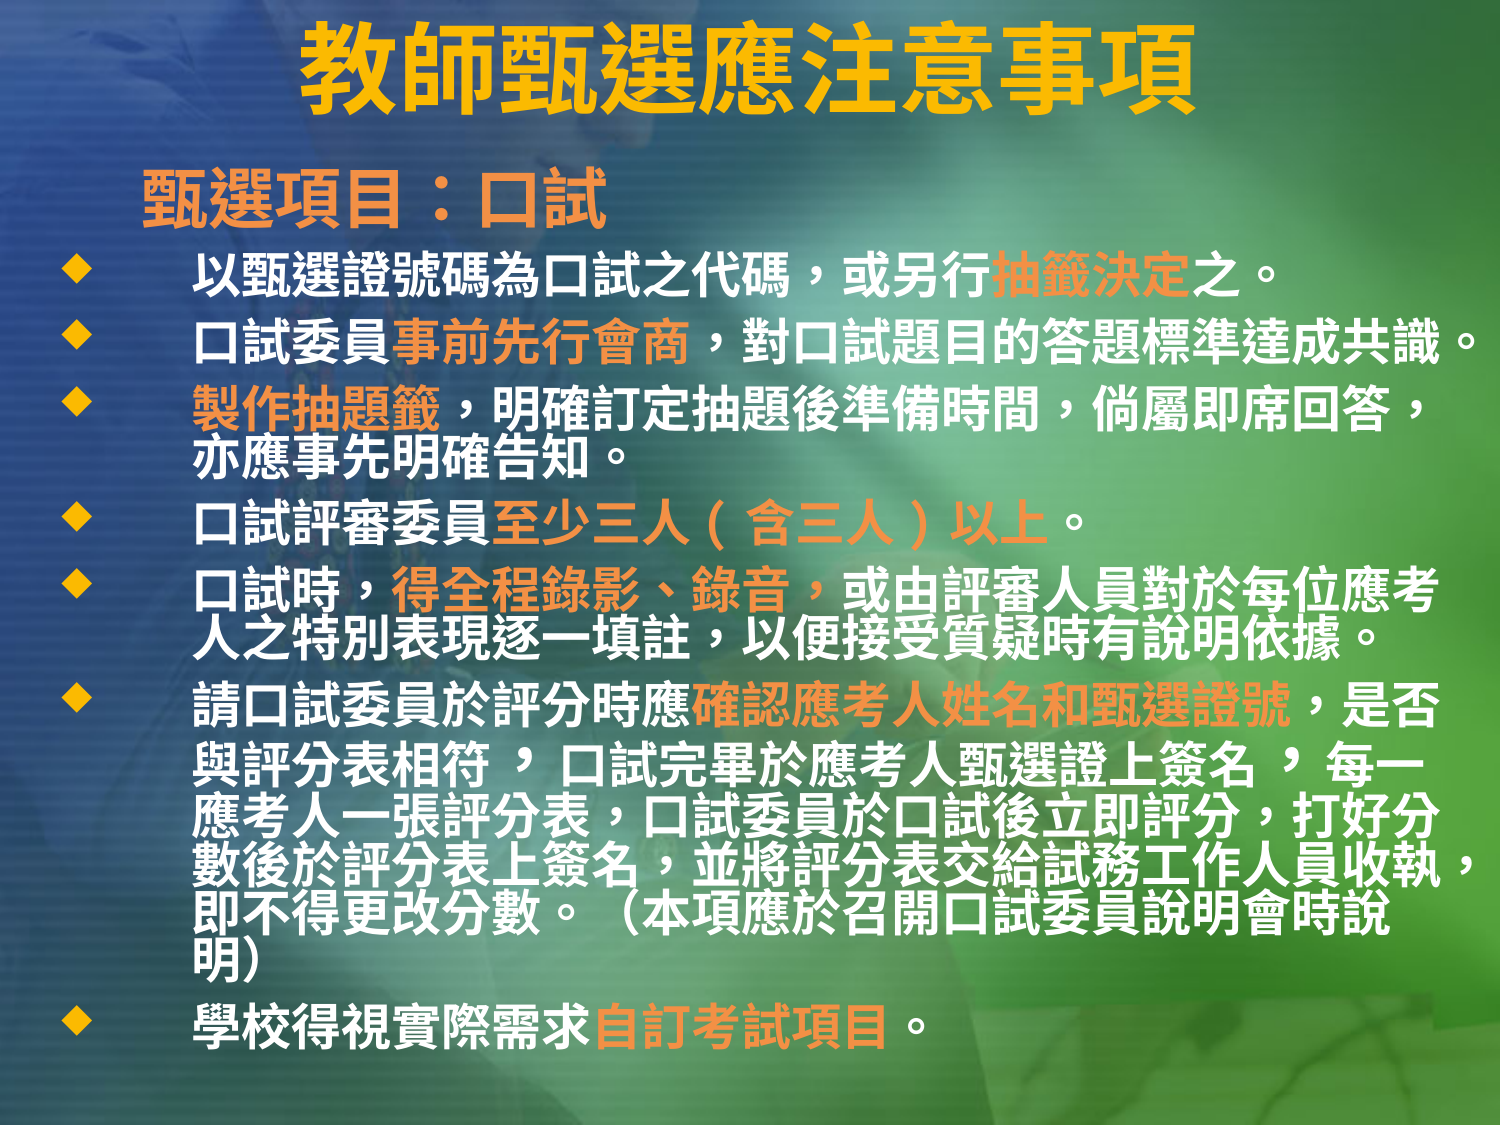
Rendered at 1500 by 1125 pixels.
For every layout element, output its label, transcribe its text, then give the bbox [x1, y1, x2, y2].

list 甄選項目：口試 以甄選證號碼為口試之代碼，或另行抽籤決定之。 口試委員事前先行會商，對口試題目的答題標準達成共識。 製作抽題籤，明確訂定抽題後準備時間，倘屬即席回答，亦應事先明確告知。 口試評審委員至少三人(含三人)以上。 口試時，得全程錄影、錄音，或由評審人員對於每位應考人之特別表現逐一填註，以便接受質疑時有說明依據。 請口試委員於評分時應確認應考人姓名和甄選證號，是否與評分表相符，口試完畢於應考人甄選證上簽名，每一應考人一張評分表，口試委員於口試後立即評分，打好分數後於評分表上簽名，並將評分表交給試務工作人員收執，即不得更改分數。（本項應於召開口試委員說明會時說明） 學校得視實際需求自訂考試項目。 [43, 165, 1464, 1111]
picture [0, 0, 1500, 1125]
title 教師甄選應注意事項 [257, 12, 1240, 136]
